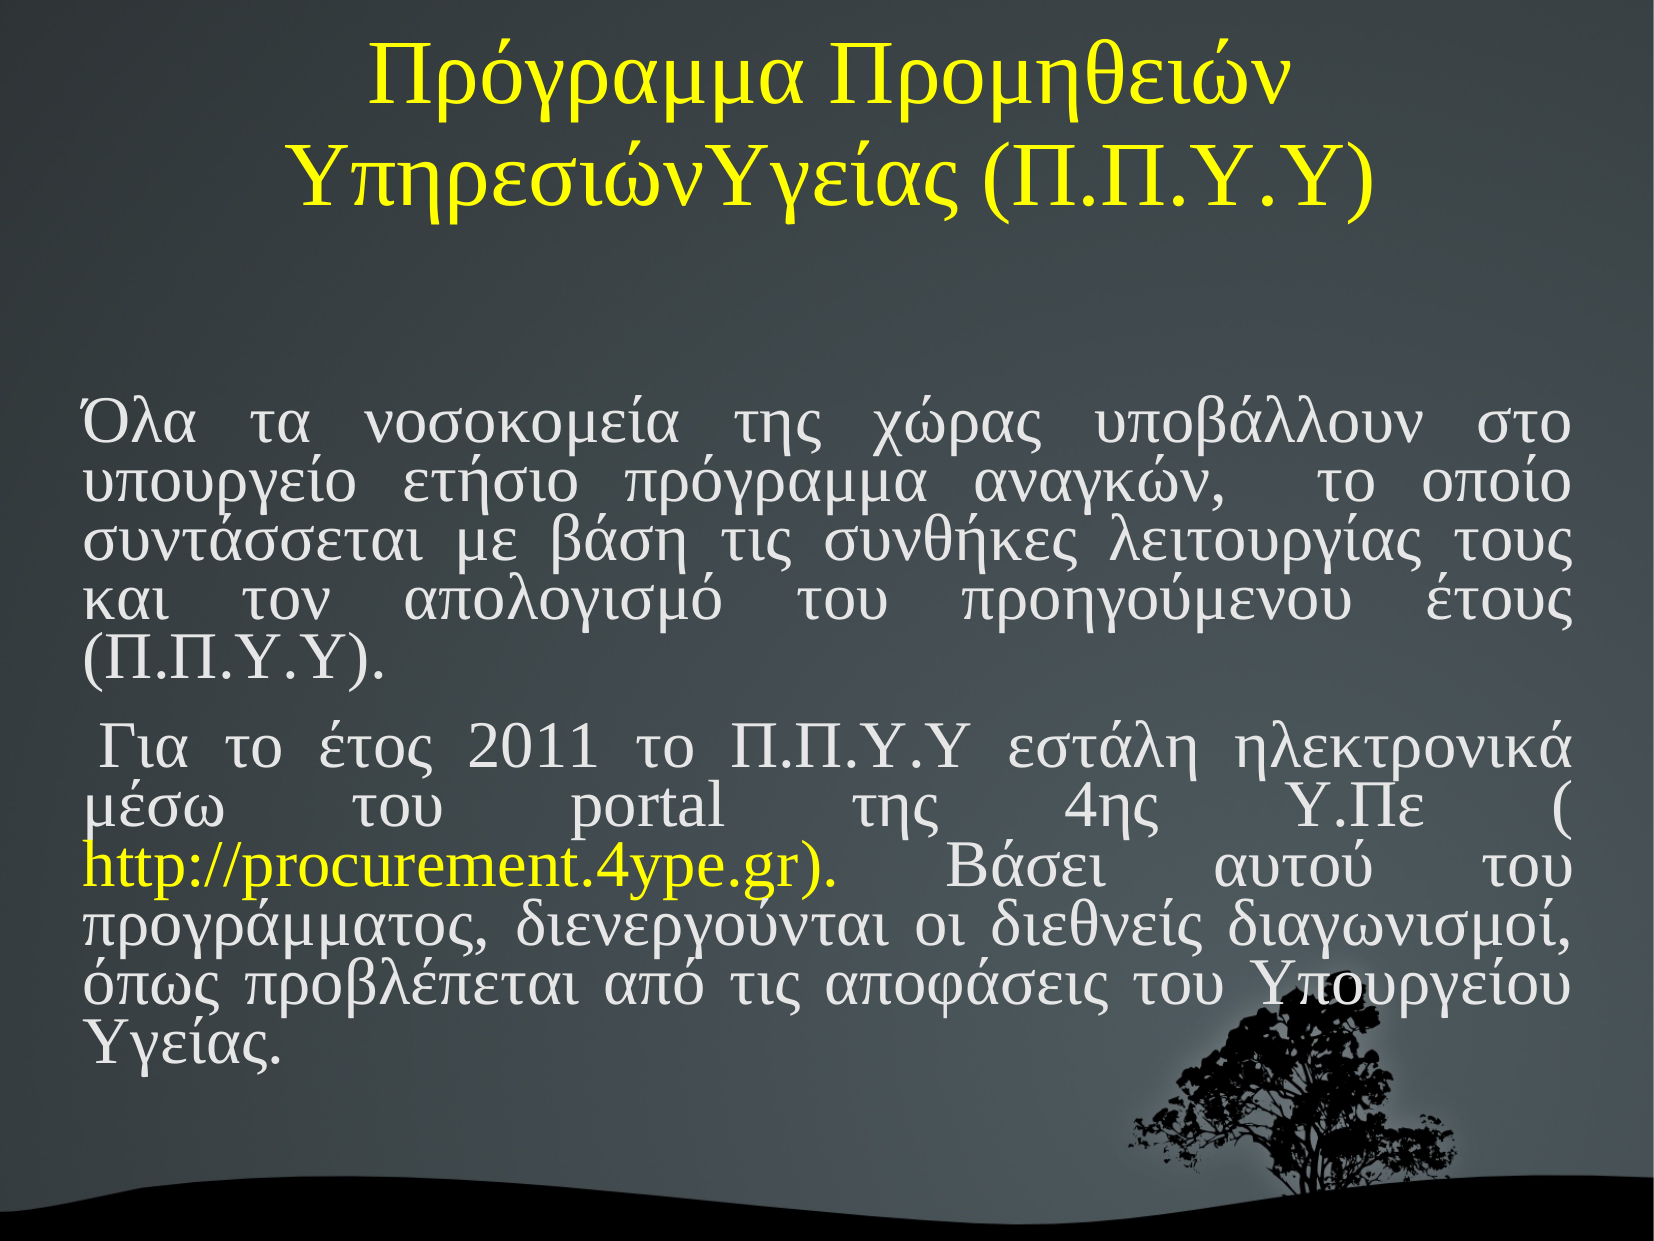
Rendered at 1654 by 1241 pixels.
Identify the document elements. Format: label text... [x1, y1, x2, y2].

picture [0, 0, 1654, 1241]
list Όλα τα νοσοκομεία της χώρας υποβάλλουν στο υπουργείο ετήσιο πρόγραμμα αναγκών, το οποίο συντάσσεται με βάση τις συνθήκες λειτουργίας τους και τον απολογισμό του προηγούμενου έτους (Π.Π.Υ.Υ). Για το έτος 2011 το Π.Π.Υ.Υ εστάλη ηλεκτρονικά μέσω του portal της 4ης Υ.Πε (http://procurement.4ype.gr). Βάσει αυτού του προγράμματος, διενεργούνται οι διεθνείς διαγωνισμοί, όπως προβλέπεται από τις αποφάσεις του Υπουργείου Υγείας. [11, 187, 1576, 1165]
title Πρόγραμμα Προμηθειών ΥπηρεσιώνΥγείας (Π.Π.Υ.Υ) [86, 21, 1576, 187]
